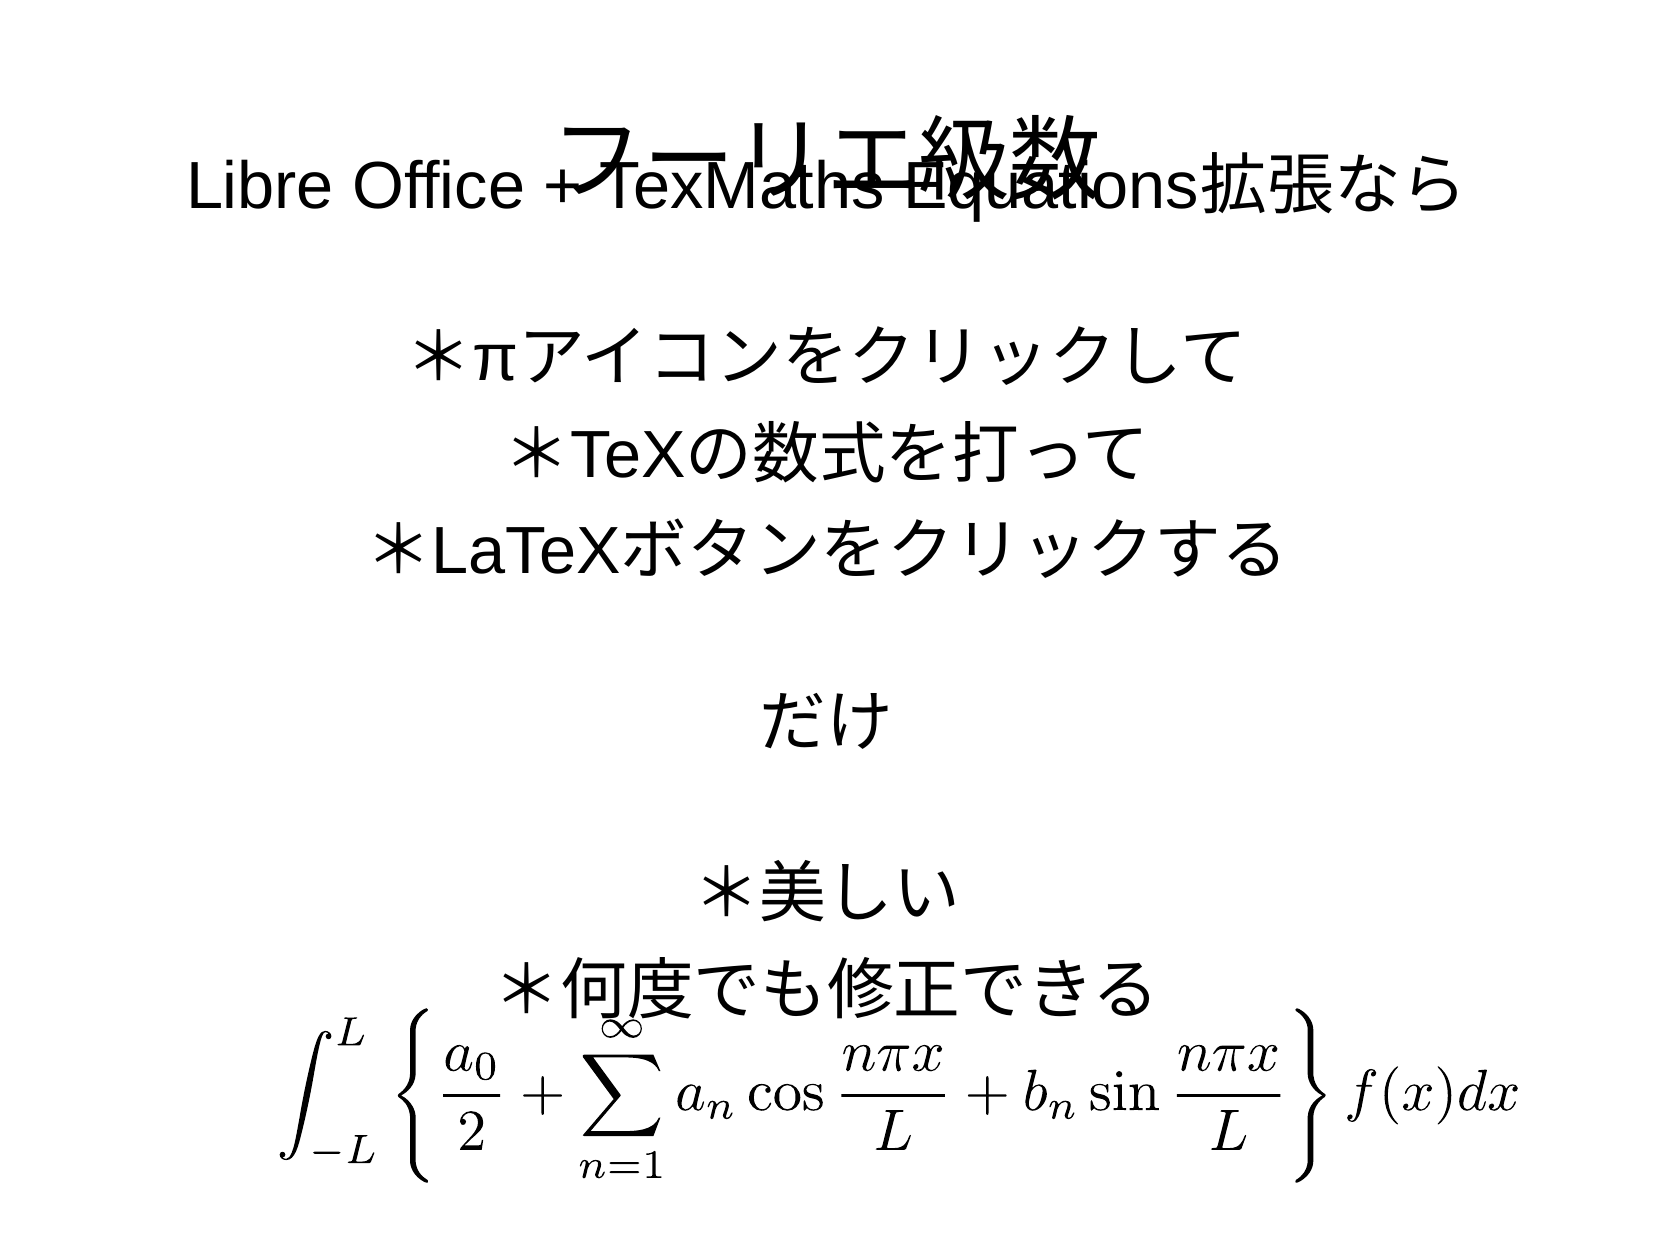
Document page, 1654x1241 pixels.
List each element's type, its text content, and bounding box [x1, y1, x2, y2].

subtitle Libre Office + TexMaths Equations拡張なら ＊πアイコンをクリックして ＊TeXの数式を打って ＊LaTeXボタンをクリックする だけ ＊美しい ＊何度でも修正できる [82, 232, 1571, 932]
text_box [276, 1008, 1521, 1183]
title フーリエ級数 [82, 49, 1571, 232]
